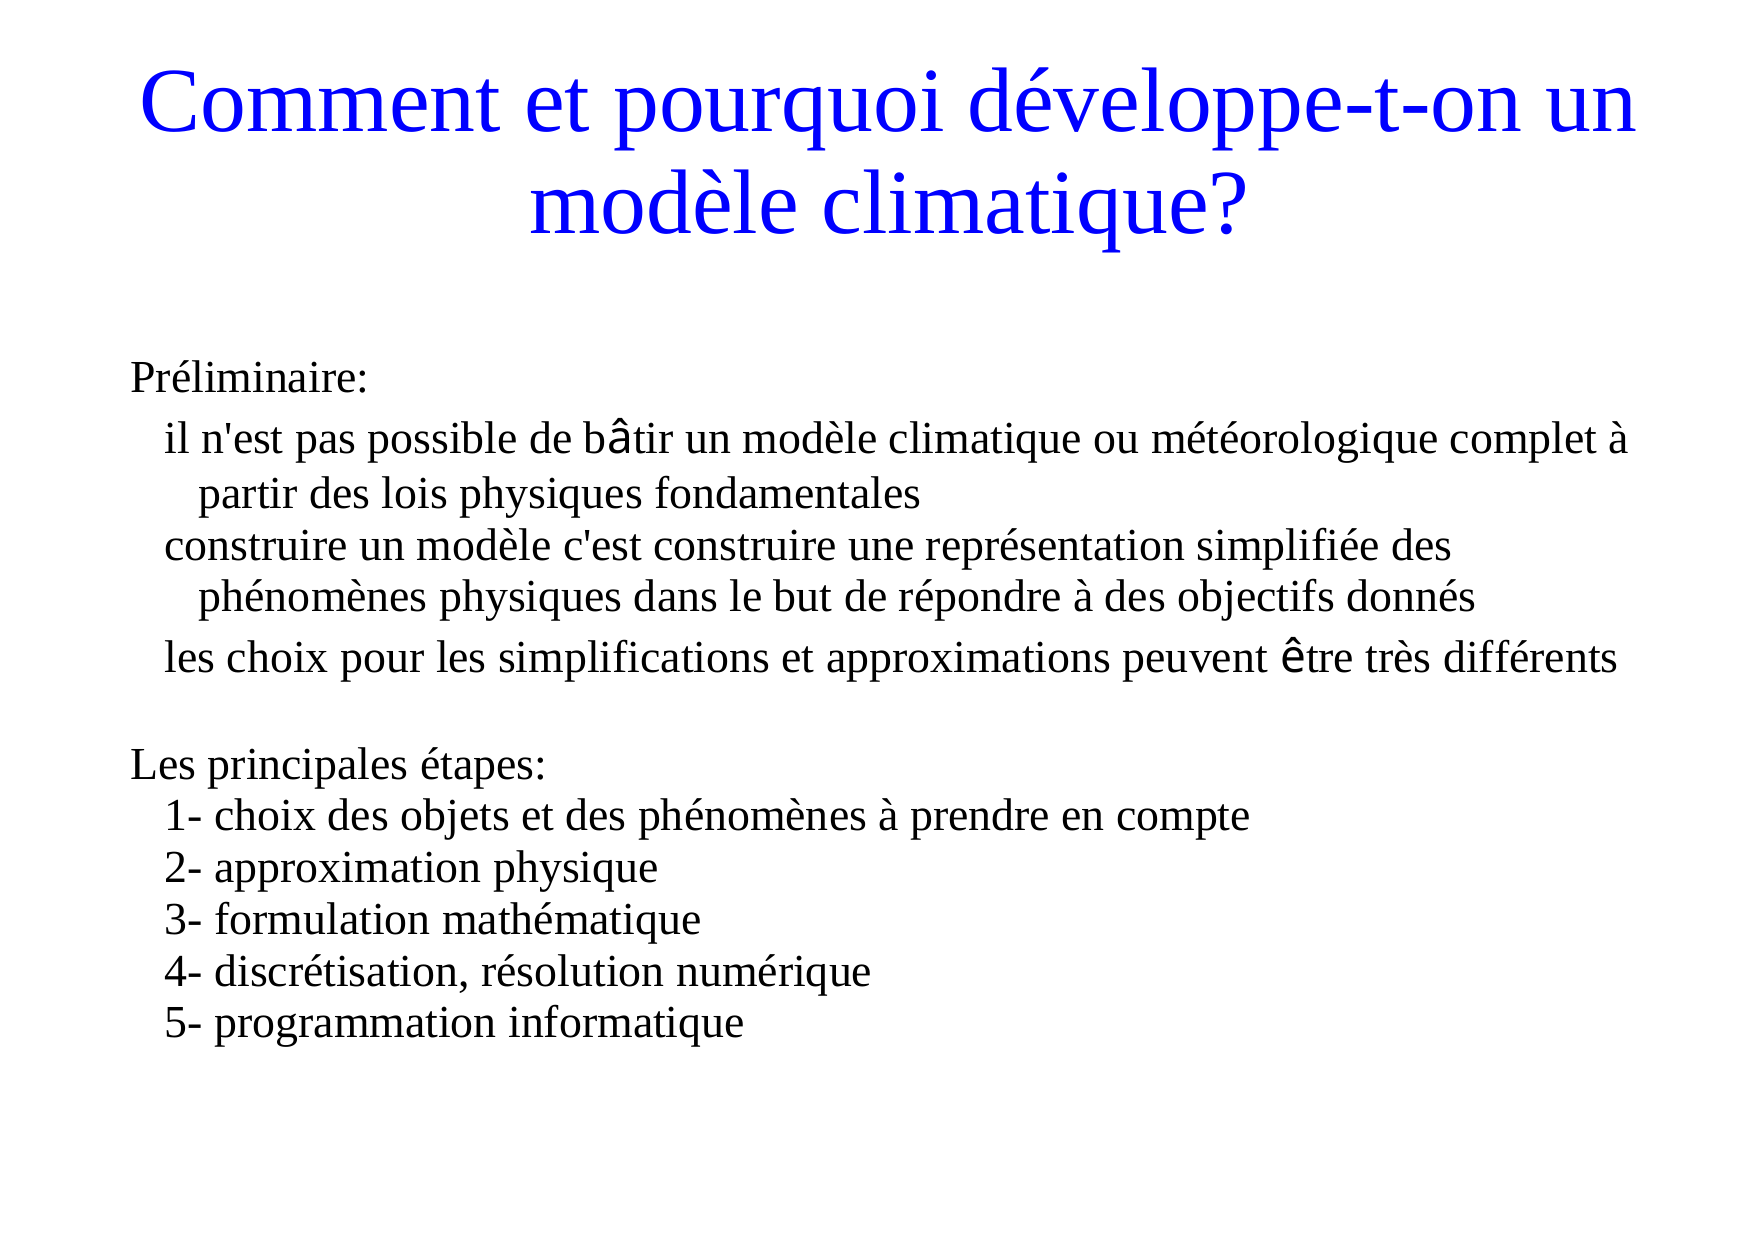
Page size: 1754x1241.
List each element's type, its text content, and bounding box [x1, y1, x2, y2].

text_box Comment et pourquoi développe-t-on un modèle climatique? [90, 42, 1689, 261]
text_box Préliminaire: il n'est pas possible de bâtir un modèle climatique ou météorologique complet à partir des lois physiques fondamentales construire un modèle c'est construire une représentation simplifiée des phénomènes physiques dans le but de répondre à des objectifs donnés les choix pour les simplifications et approximations peuvent être très différents Les principales étapes: 1- choix des objets et des phénomènes à prendre en compte 2- approximation physique 3- formulation mathématique 4- discrétisation, résolution numérique 5- programmation informatique [130, 345, 1684, 1048]
